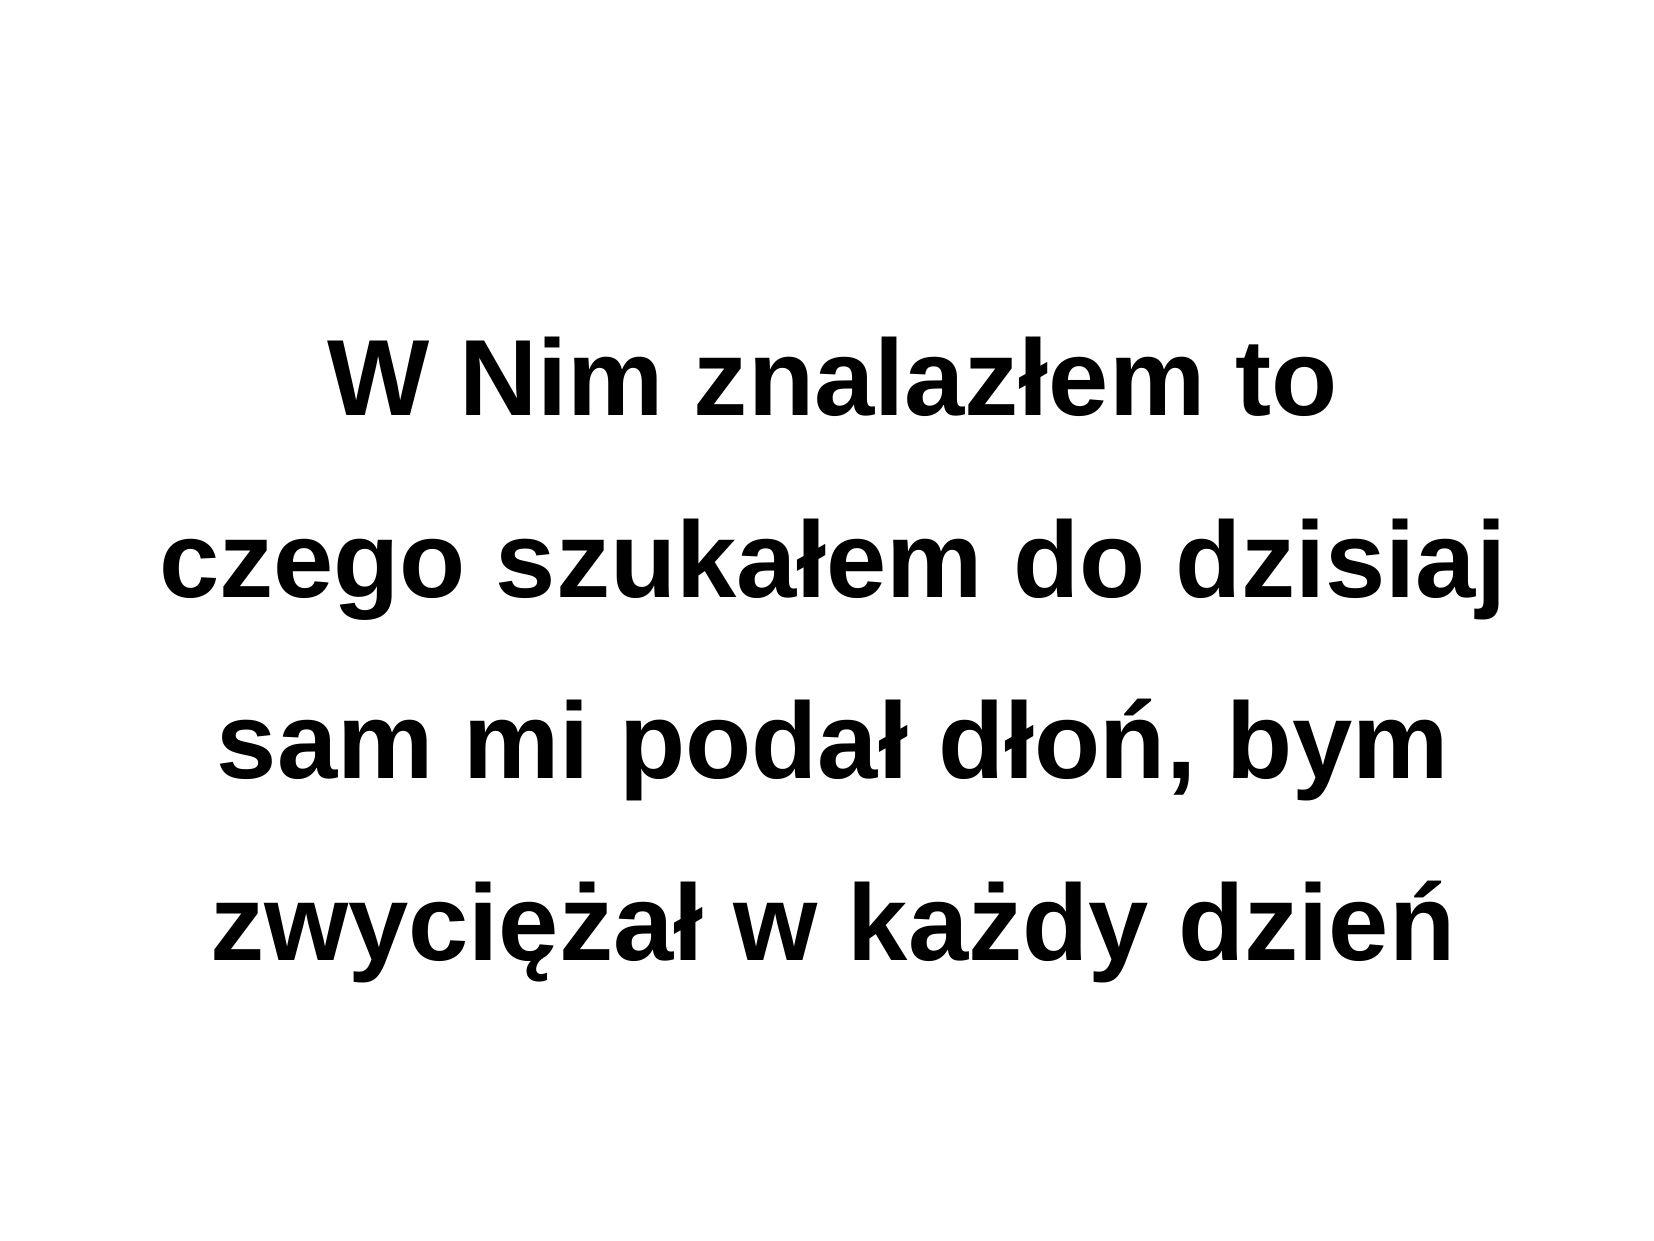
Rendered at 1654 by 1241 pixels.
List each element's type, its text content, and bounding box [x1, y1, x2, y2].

subtitle W Nim znalazłem to czego szukałem do dzisiaj sam mi podał dłoń, bym zwyciężał w każdy dzień [11, 0, 1654, 1241]
